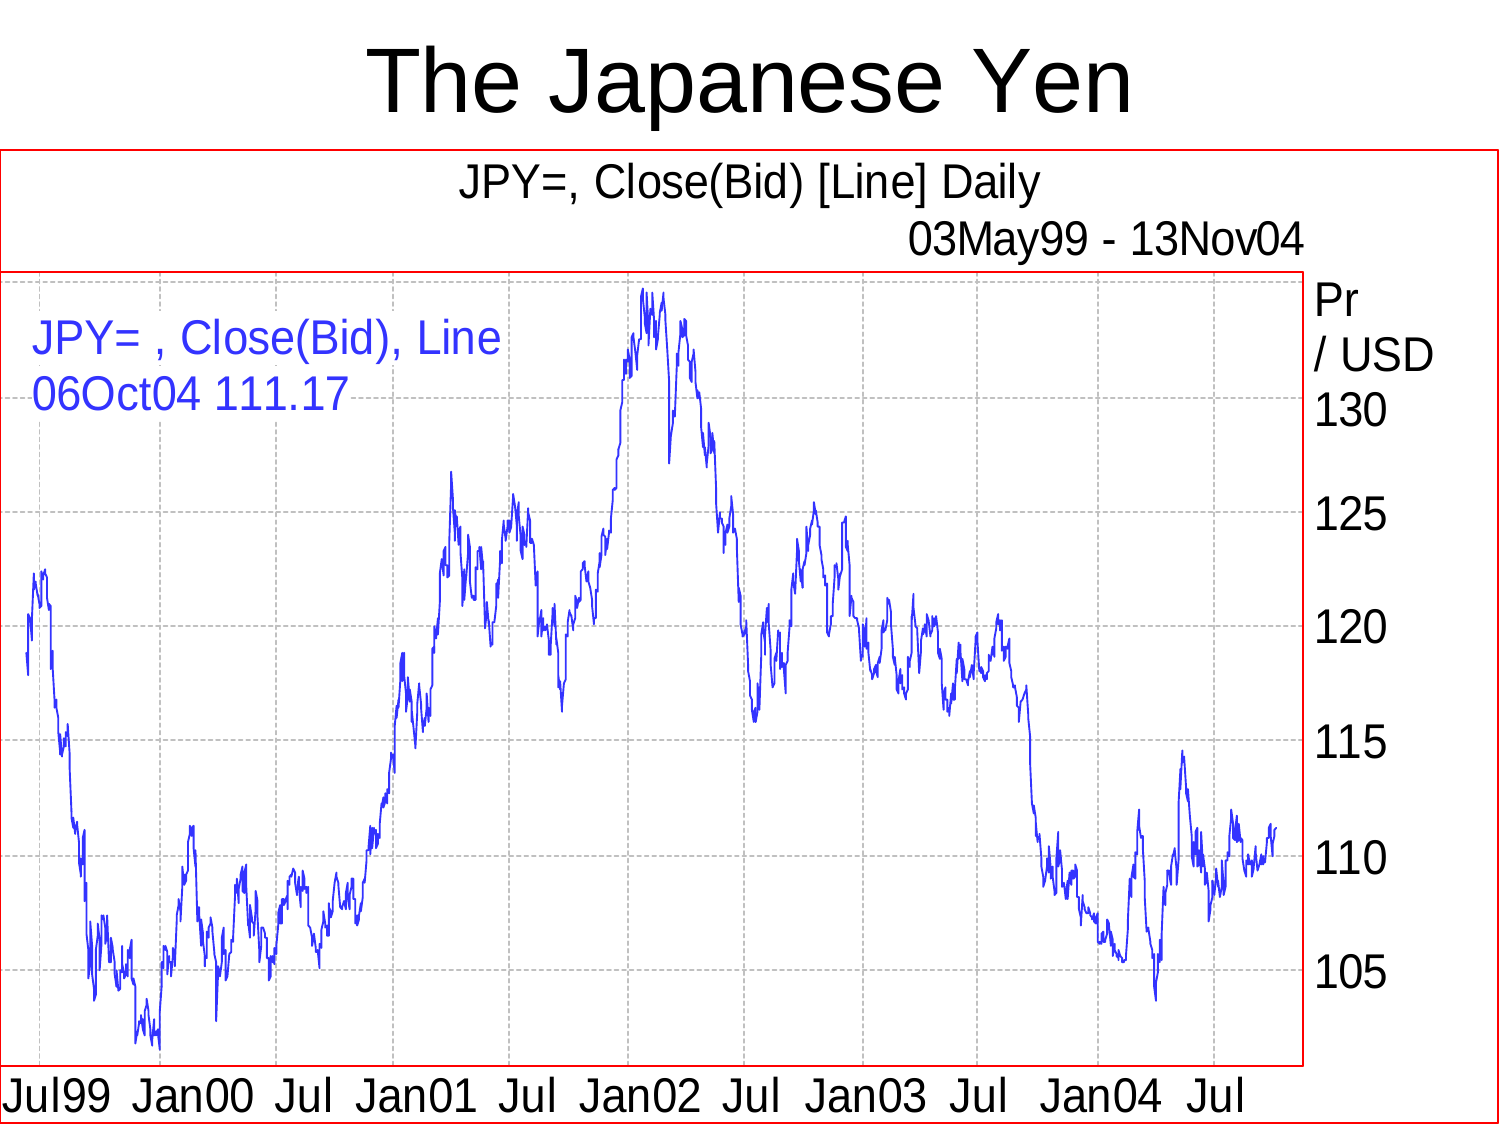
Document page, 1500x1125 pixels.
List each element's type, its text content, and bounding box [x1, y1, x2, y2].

picture [0, 149, 1500, 1125]
title The Japanese Yen [112, 18, 1388, 144]
